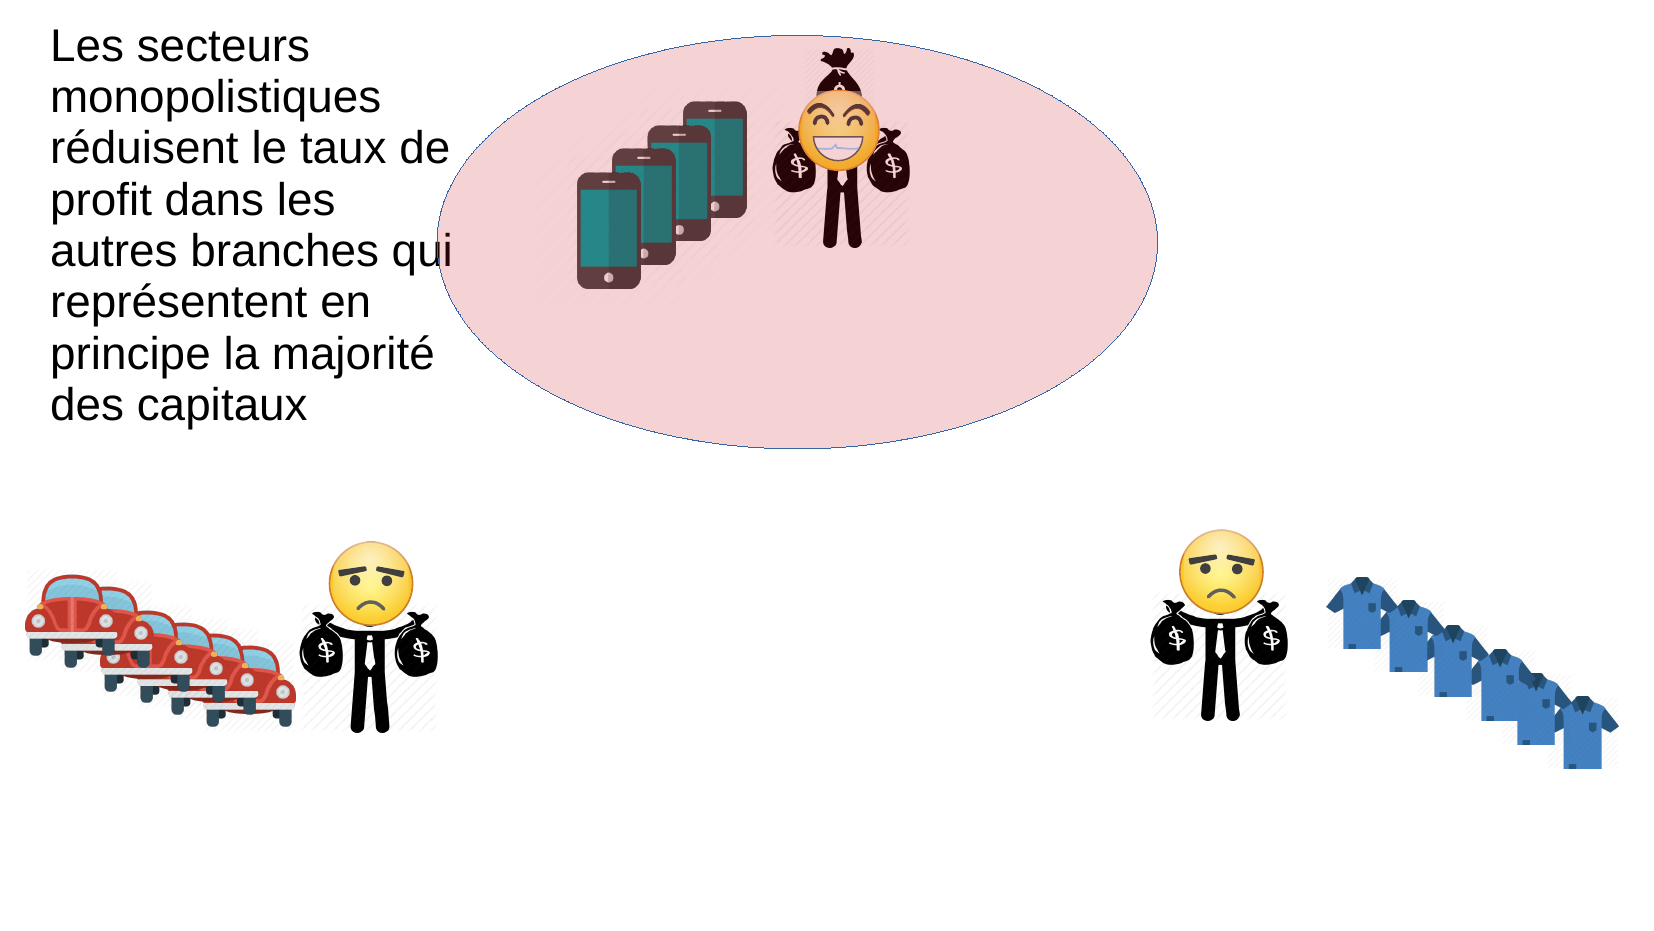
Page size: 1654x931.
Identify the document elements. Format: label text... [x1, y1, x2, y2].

picture [1150, 529, 1288, 721]
text_box Les secteurs monopolistiques réduisent le taux de profit dans les autres branches qui représentent en principe la majorité des capitaux [35, 12, 473, 461]
picture [25, 568, 296, 733]
picture [1326, 577, 1619, 769]
text_box [437, 35, 1158, 449]
picture [299, 541, 438, 733]
